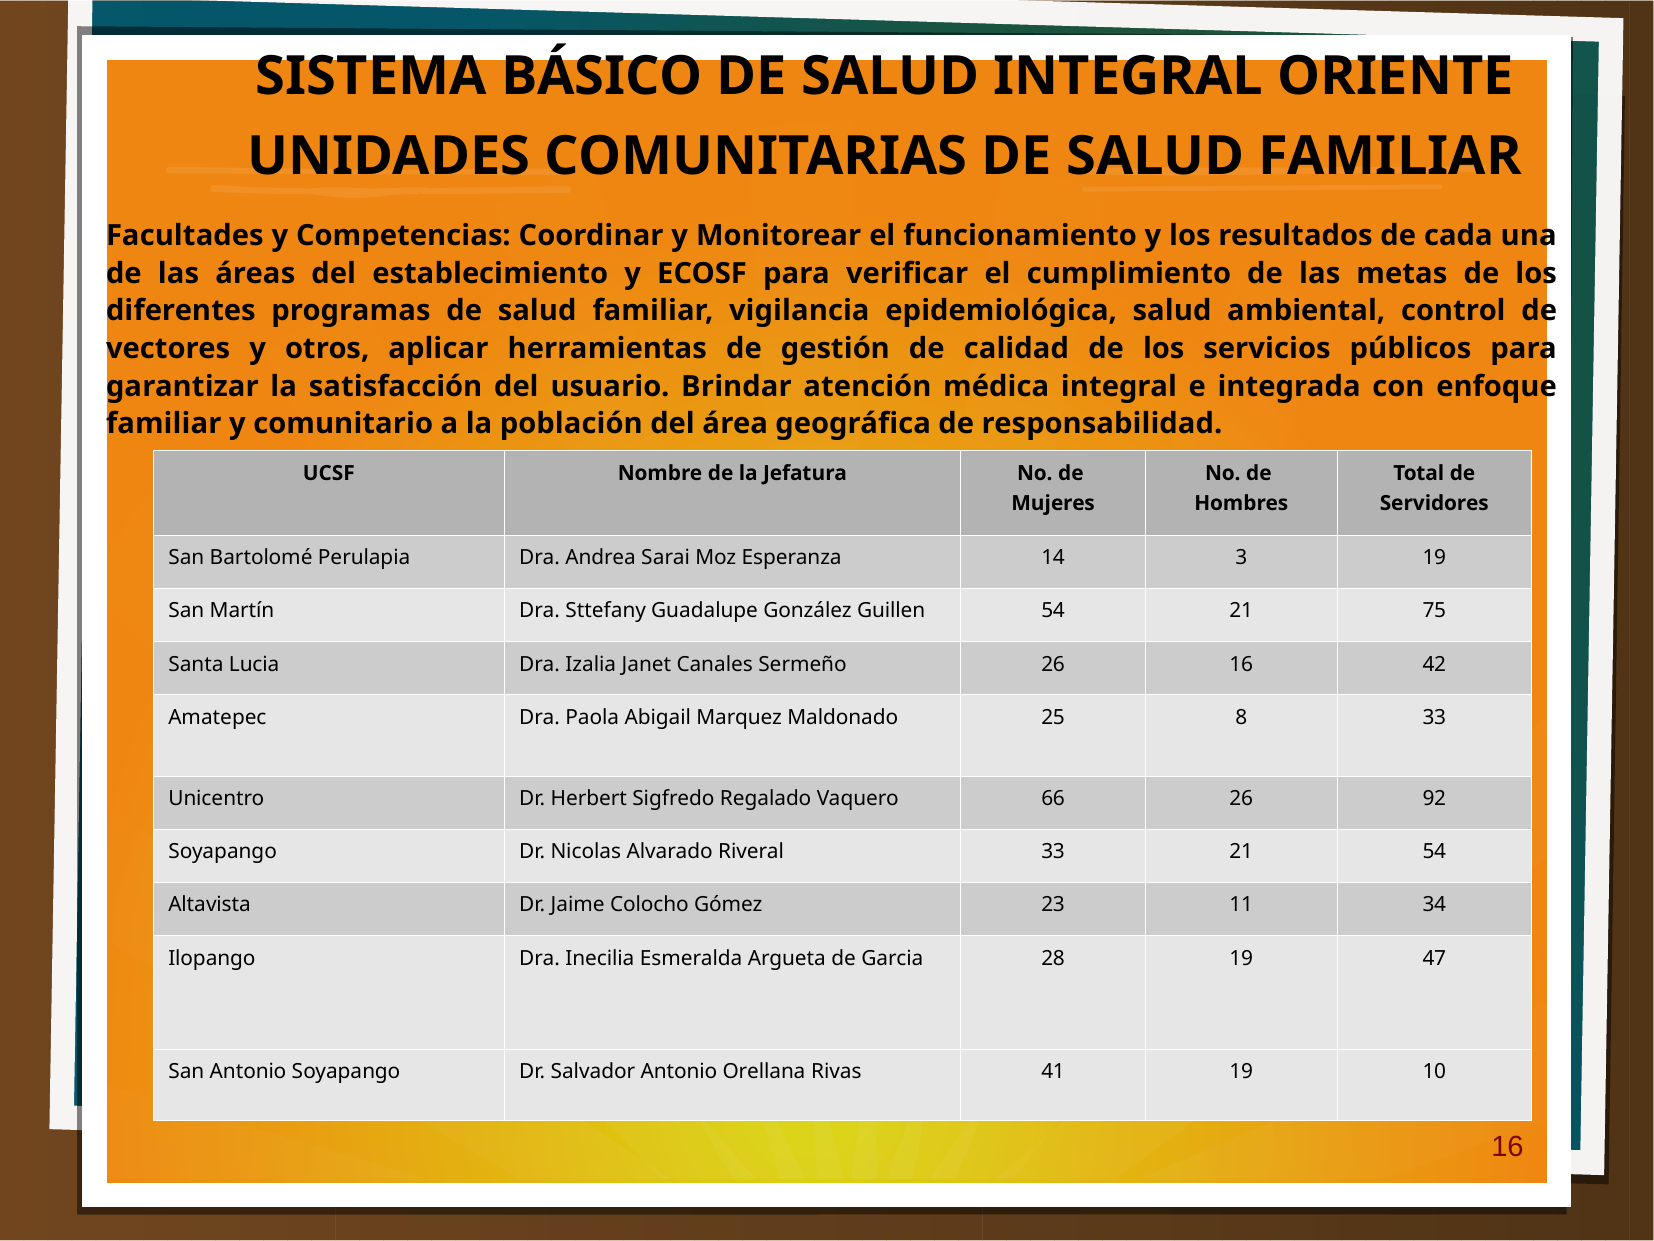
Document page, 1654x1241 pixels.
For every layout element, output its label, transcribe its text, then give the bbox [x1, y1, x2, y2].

table_cell Ilopango [154, 936, 504, 1049]
table_cell 41 [961, 1050, 1145, 1120]
table_cell Santa Lucia [154, 642, 504, 694]
table_cell 19 [1146, 936, 1337, 1049]
table_cell 92 [1338, 777, 1531, 829]
table_cell Dr. Herbert Sigfredo Regalado Vaquero [505, 777, 960, 829]
table_cell Soyapango [154, 830, 504, 882]
table_header UCSF [154, 451, 504, 535]
table_cell 33 [1338, 695, 1531, 776]
table_cell 54 [1338, 830, 1531, 882]
table_cell Dr. Nicolas Alvarado Riveral [505, 830, 960, 882]
table_cell Dra. Izalia Janet Canales Sermeño [505, 642, 960, 694]
table_cell 54 [961, 589, 1145, 641]
table_cell Altavista [154, 883, 504, 935]
table_cell 28 [961, 936, 1145, 1049]
table_cell 3 [1146, 536, 1337, 588]
table_cell 11 [1146, 883, 1337, 935]
table_cell 21 [1146, 589, 1337, 641]
table_cell Dr. Salvador Antonio Orellana Rivas [505, 1050, 960, 1120]
table_cell Dra. Andrea Sarai Moz Esperanza [505, 536, 960, 588]
table_cell 42 [1338, 642, 1531, 694]
table_cell Dra. Sttefany Guadalupe González Guillen [505, 589, 960, 641]
table_header No. de Mujeres [961, 451, 1145, 535]
table_cell 10 [1338, 1050, 1531, 1120]
text_box Facultades y Competencias: Coordinar y Monitorear el funcionamiento y los resultados de cada una de las áreas del establecimiento y ECOSF para verificar el cumplimiento de las metas de los diferentes programas de salud familiar, vigilancia epidemiológica, salud ambiental, control de vectores y otros, aplicar herramientas de gestión de calidad de los servicios públicos para garantizar la satisfacción del usuario. Brindar atención médica integral e integrada con enfoque familiar y comunitario a la población del área geográfica de responsabilidad. [106, 207, 1559, 409]
table_cell Unicentro [154, 777, 504, 829]
table_cell Dra. Paola Abigail Marquez Maldonado [505, 695, 960, 776]
table_cell 66 [961, 777, 1145, 829]
table_cell San Bartolomé Perulapia [154, 536, 504, 588]
table_cell 23 [961, 883, 1145, 935]
table_cell San Martín [154, 589, 504, 641]
table_cell 16 [1146, 642, 1337, 694]
table_cell Dr. Jaime Colocho Gómez [505, 883, 960, 935]
table_cell San Antonio Soyapango [154, 1050, 504, 1120]
table_cell 75 [1338, 589, 1531, 641]
table_cell 21 [1146, 830, 1337, 882]
table_cell 8 [1146, 695, 1337, 776]
table_cell 26 [961, 642, 1145, 694]
table_header Nombre de la Jefatura [505, 451, 960, 535]
table_cell Amatepec [154, 695, 504, 776]
table_cell Dra. Inecilia Esmeralda Argueta de Garcia [505, 936, 960, 1049]
table_cell 25 [961, 695, 1145, 776]
title SISTEMA BÁSICO DE SALUD INTEGRAL ORIENTE UNIDADES COMUNITARIAS DE SALUD FAMILIAR [82, 13, 1654, 208]
table_cell 47 [1338, 936, 1531, 1049]
table_cell 33 [961, 830, 1145, 882]
table_header No. de Hombres [1146, 451, 1337, 535]
text_box [151, 288, 1640, 1008]
table_cell 19 [1338, 536, 1531, 588]
table_cell 34 [1338, 883, 1531, 935]
table_header Total de Servidores [1338, 451, 1531, 535]
table_cell 14 [961, 536, 1145, 588]
table_cell 26 [1146, 777, 1337, 829]
table_cell 19 [1146, 1050, 1337, 1120]
